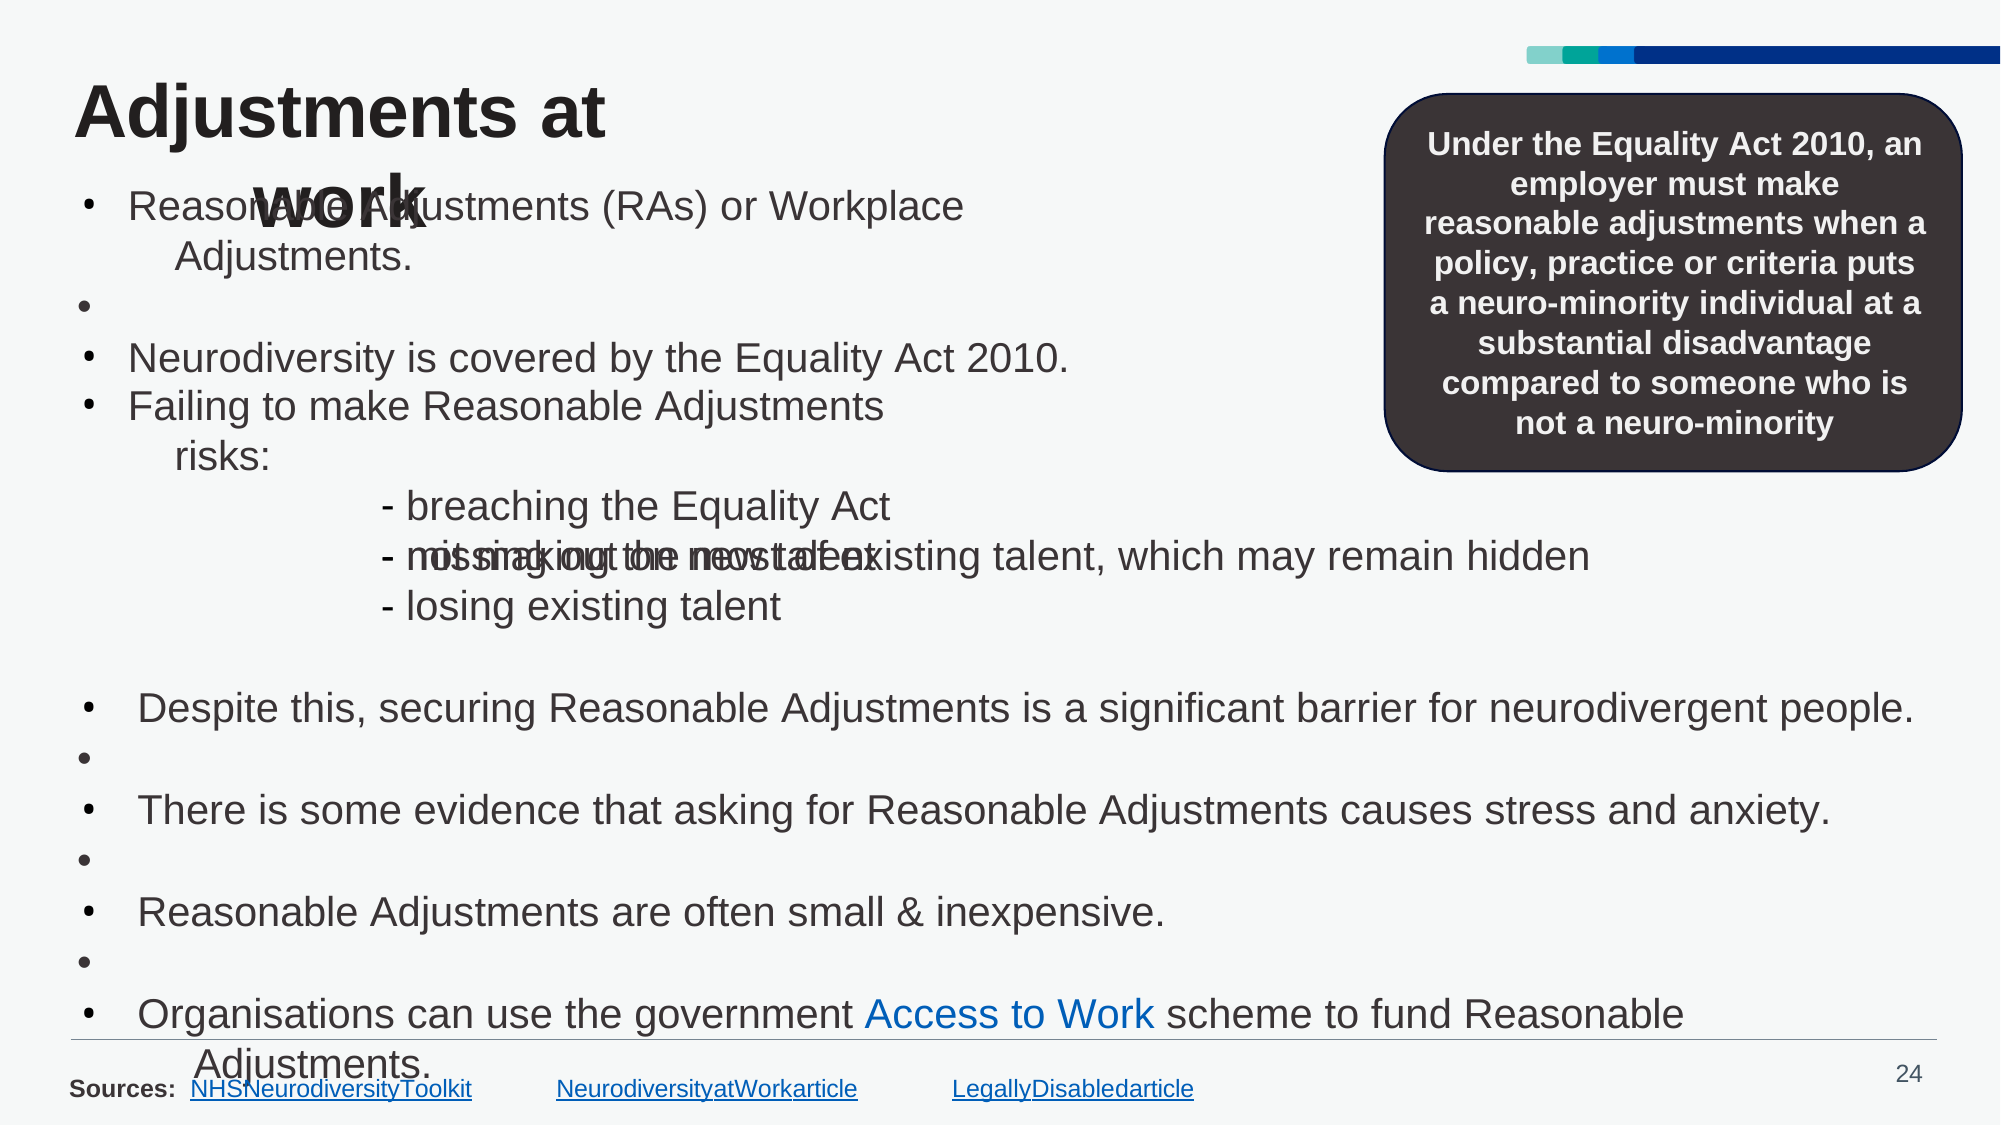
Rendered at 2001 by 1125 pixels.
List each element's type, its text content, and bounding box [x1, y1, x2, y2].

text_box not making the most of existing talent, which may remain hidden losing existing talent Despite this, securing Reasonable Adjustments is a significant barrier for neurodivergent people. There is some evidence that asking for Reasonable Adjustments causes stress and anxiety. Reasonable Adjustments are often small & inexpensive. Organisations can use the government Access to Work scheme to fund Reasonable Adjustments. [77, 526, 1931, 1031]
text_box [1386, 95, 1960, 470]
text_box Neurodiversity at Work article [554, 1073, 885, 1106]
text_box Reasonable Adjustments (RAs) or Workplace Adjustments. Neurodiversity is covered by the Equality Act 2010. [77, 176, 1214, 331]
text_box [1889, 1057, 1932, 1091]
title Adjustments at work [71, 59, 799, 155]
text_box Failing to make Reasonable Adjustments risks: breaching the Equality Act missing out on new talent [77, 376, 993, 526]
text_box Legally Disabled article [950, 1073, 1211, 1106]
text_box Sources: NHS Neurodiversity Toolkit [67, 1073, 489, 1106]
text_box Under the Equality Act 2010, an employer must make reasonable adjustments when a policy, practice or criteria puts a neuro-minority individual at a substantial disadvantage compared to someone who is not a neuro-minority [1419, 119, 1929, 444]
